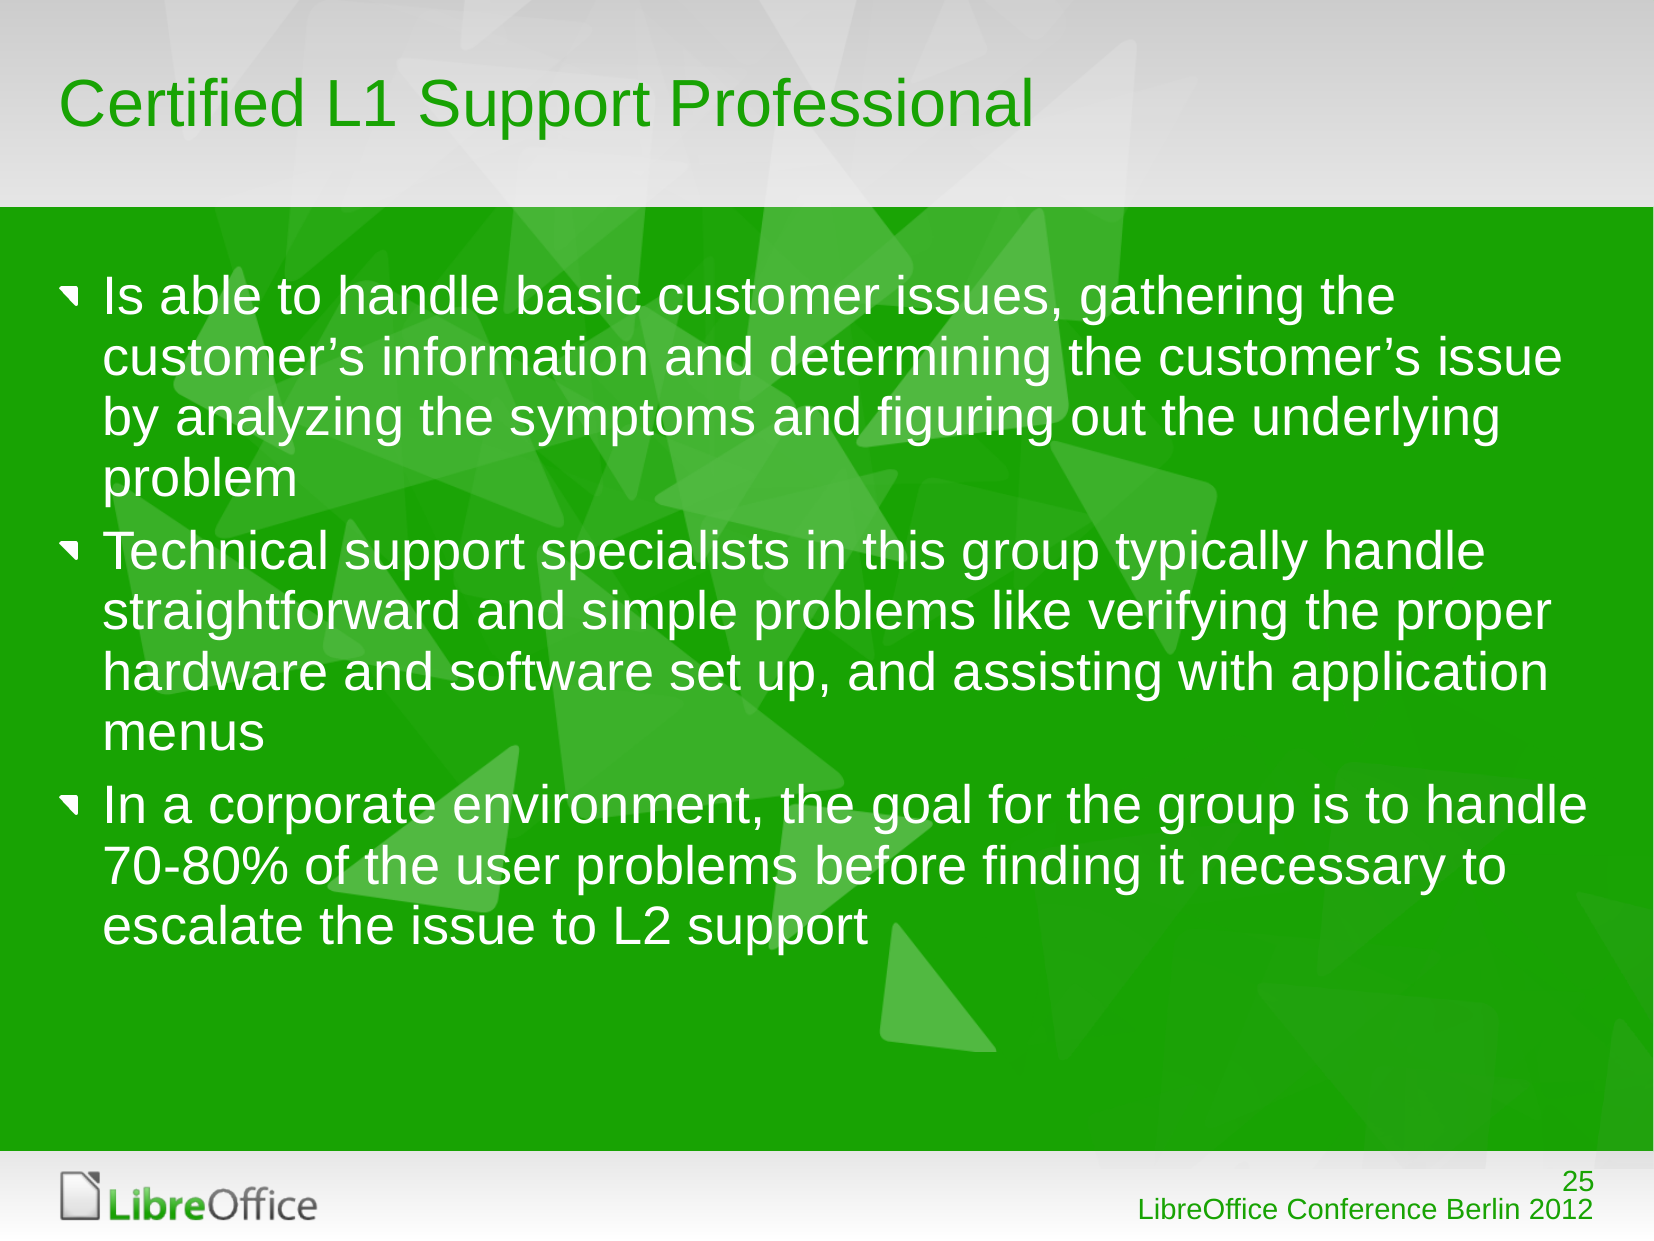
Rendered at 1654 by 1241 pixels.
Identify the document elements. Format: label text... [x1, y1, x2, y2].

list Is able to handle basic customer issues, gathering the customer’s information and determining the customer’s issue by analyzing the symptoms and figuring out the underlying problem Technical support specialists in this group typically handle straightforward and simple problems like verifying the proper hardware and software set up, and assisting with application menus In a corporate environment, the goal for the group is to handle 70-80% of the user problems before finding it necessary to escalate the issue to L2 support [59, 265, 1595, 957]
title Certified L1 Support Professional [59, 29, 1595, 178]
picture [0, 0, 1654, 1169]
picture [41, 1152, 337, 1240]
